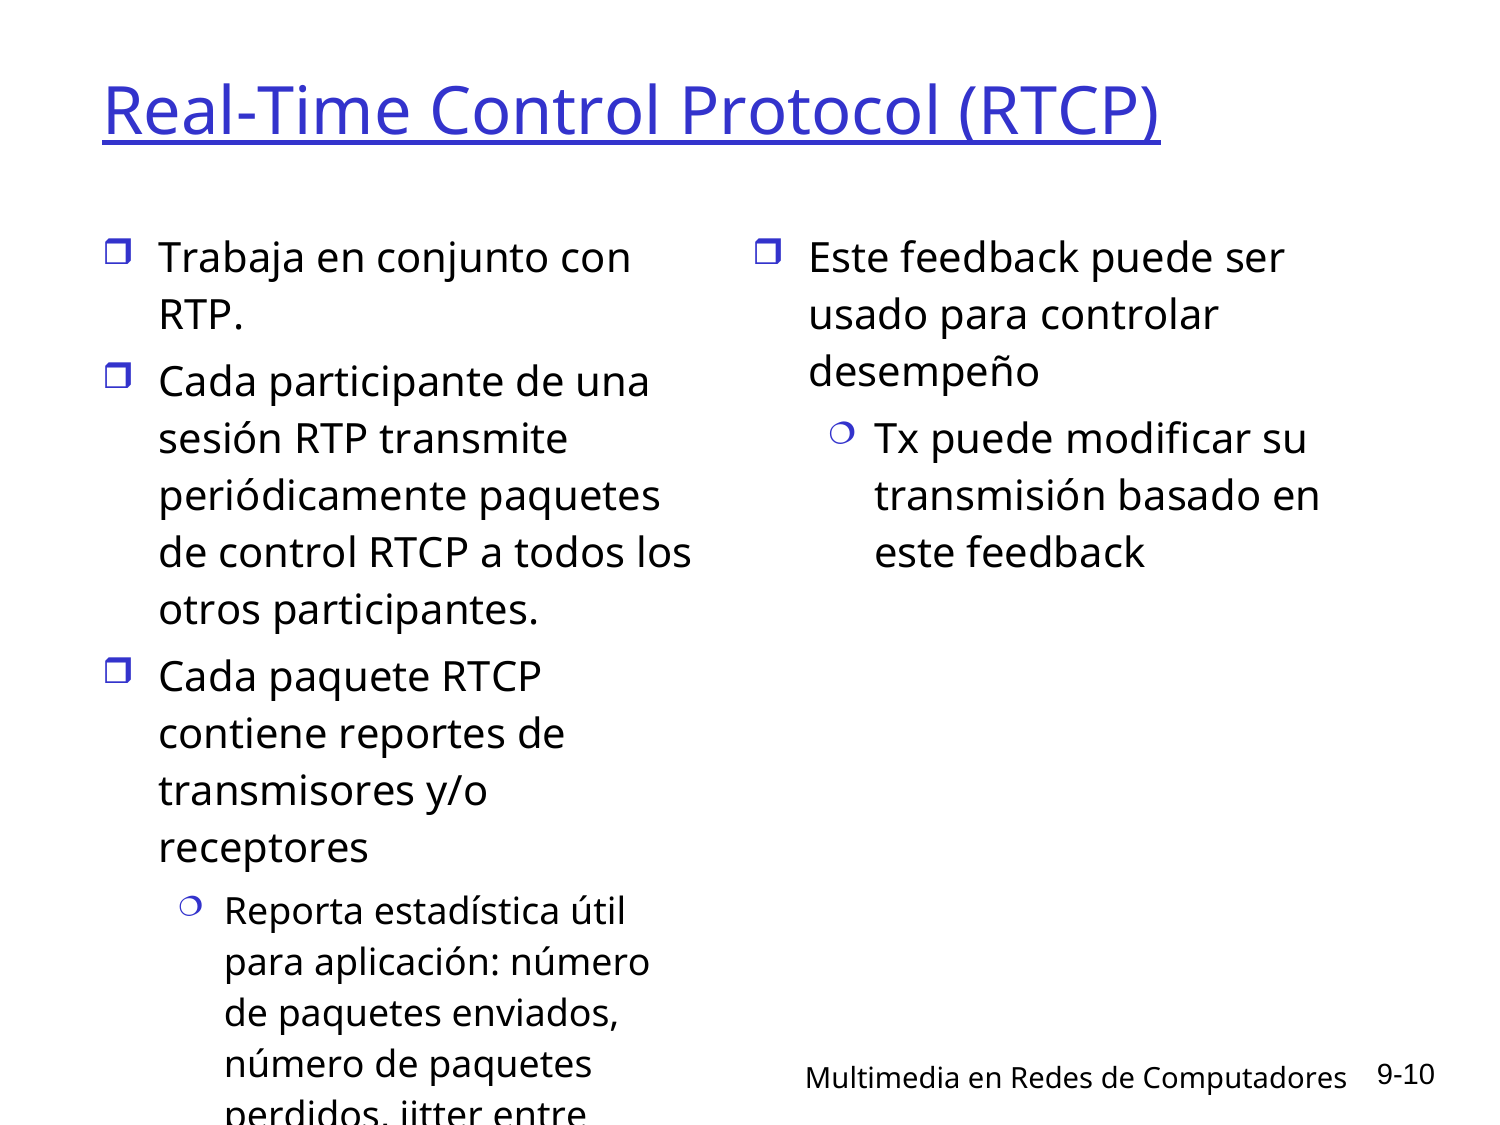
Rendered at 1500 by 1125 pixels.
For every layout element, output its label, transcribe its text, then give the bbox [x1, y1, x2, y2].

list Trabaja en conjunto con RTP. Cada participante de una sesión RTP transmite periódicamente paquetes de control RTCP a todos los otros participantes. Cada paquete RTCP contiene reportes de transmisores y/o receptores Reporta estadística útil para aplicación: número de paquetes enviados, número de paquetes perdidos, jitter entre paquetes. [87, 219, 713, 1119]
title Real-Time Control Protocol (RTCP) [87, 37, 1363, 181]
list Este feedback puede ser usado para controlar desempeño Tx puede modificar su transmisión basado en este feedback [737, 219, 1363, 1026]
